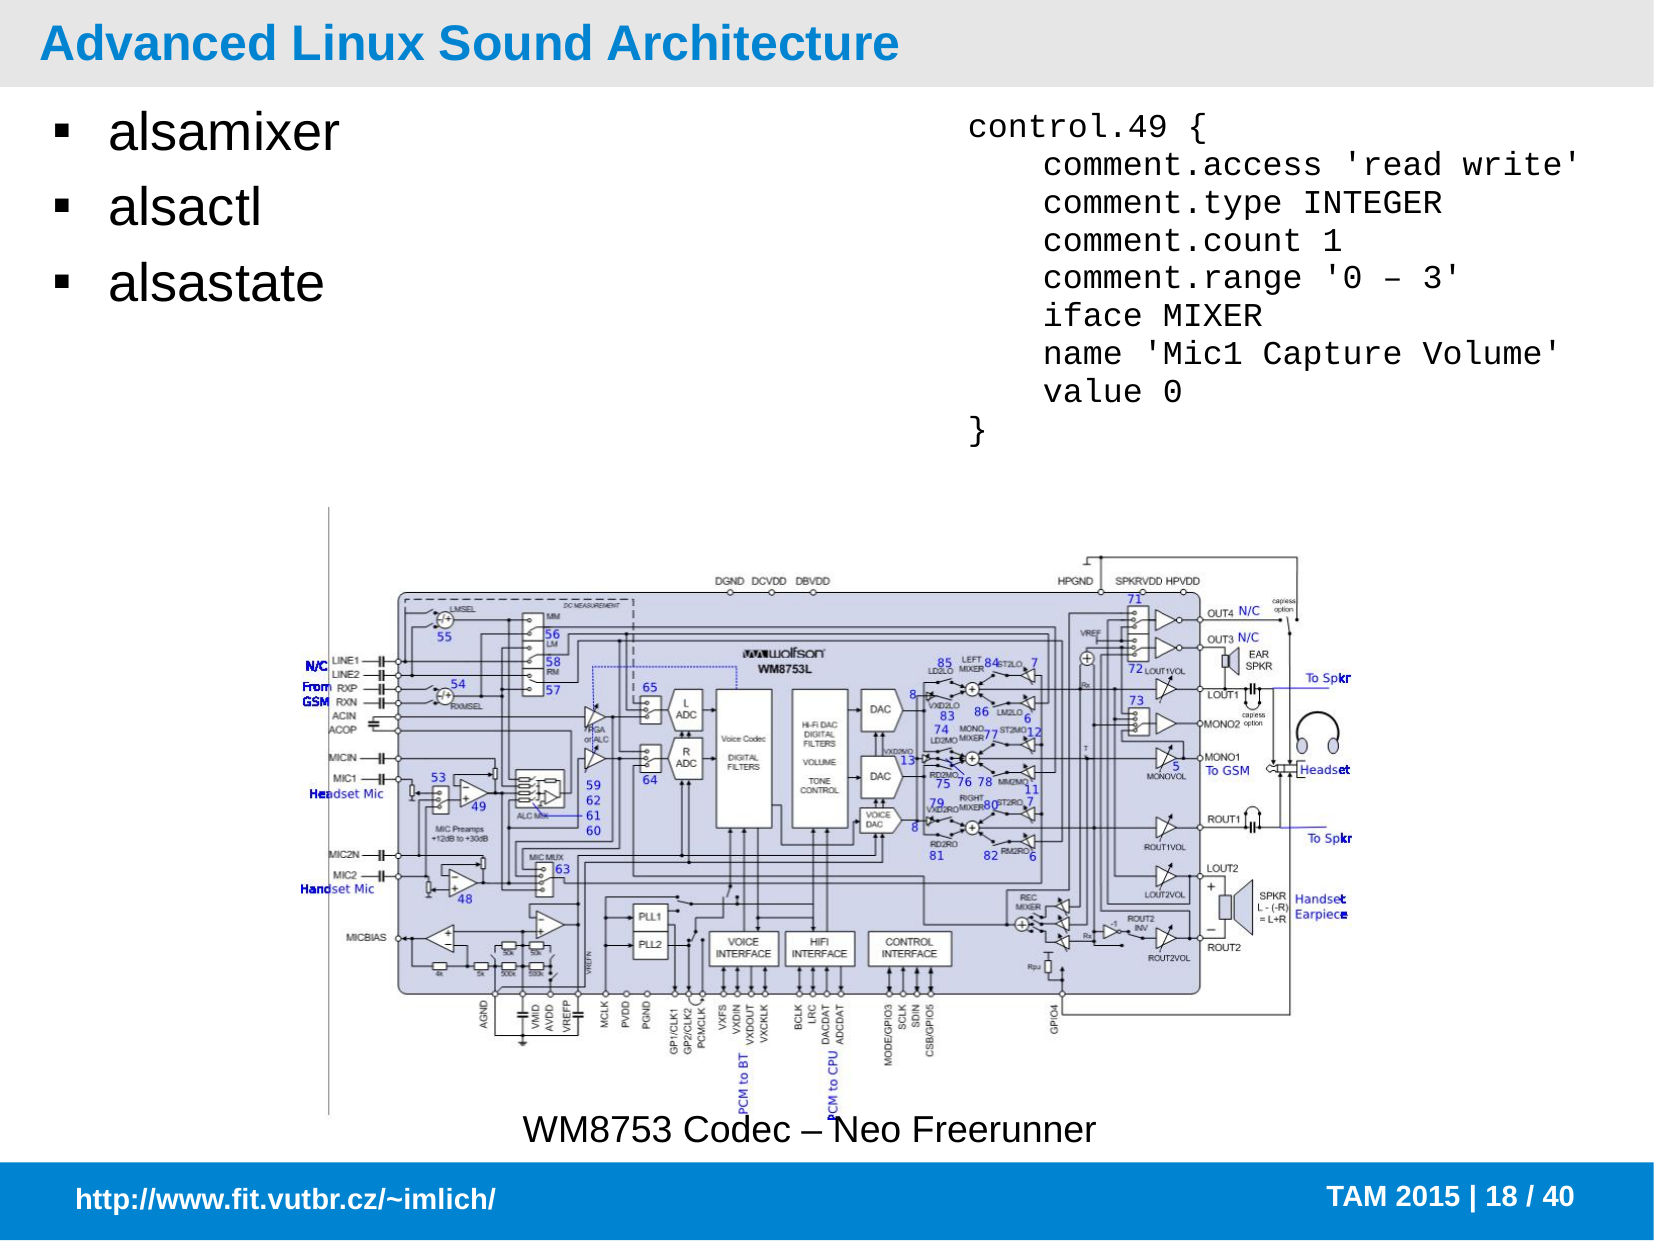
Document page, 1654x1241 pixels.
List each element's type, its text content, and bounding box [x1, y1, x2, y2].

picture [301, 507, 1352, 1120]
list alsamixer alsactl alsastate [37, 101, 1613, 1126]
title Advanced Linux Sound Architecture [39, 5, 1615, 81]
text_box control.49 { comment.access 'read write' comment.type INTEGER comment.count 1 comment.range '0 – 3' iface MIXER name 'Mic1 Capture Volume' value 0 } [967, 110, 1613, 451]
text_box WM8753 Codec – Neo Freerunner [507, 1100, 1146, 1163]
